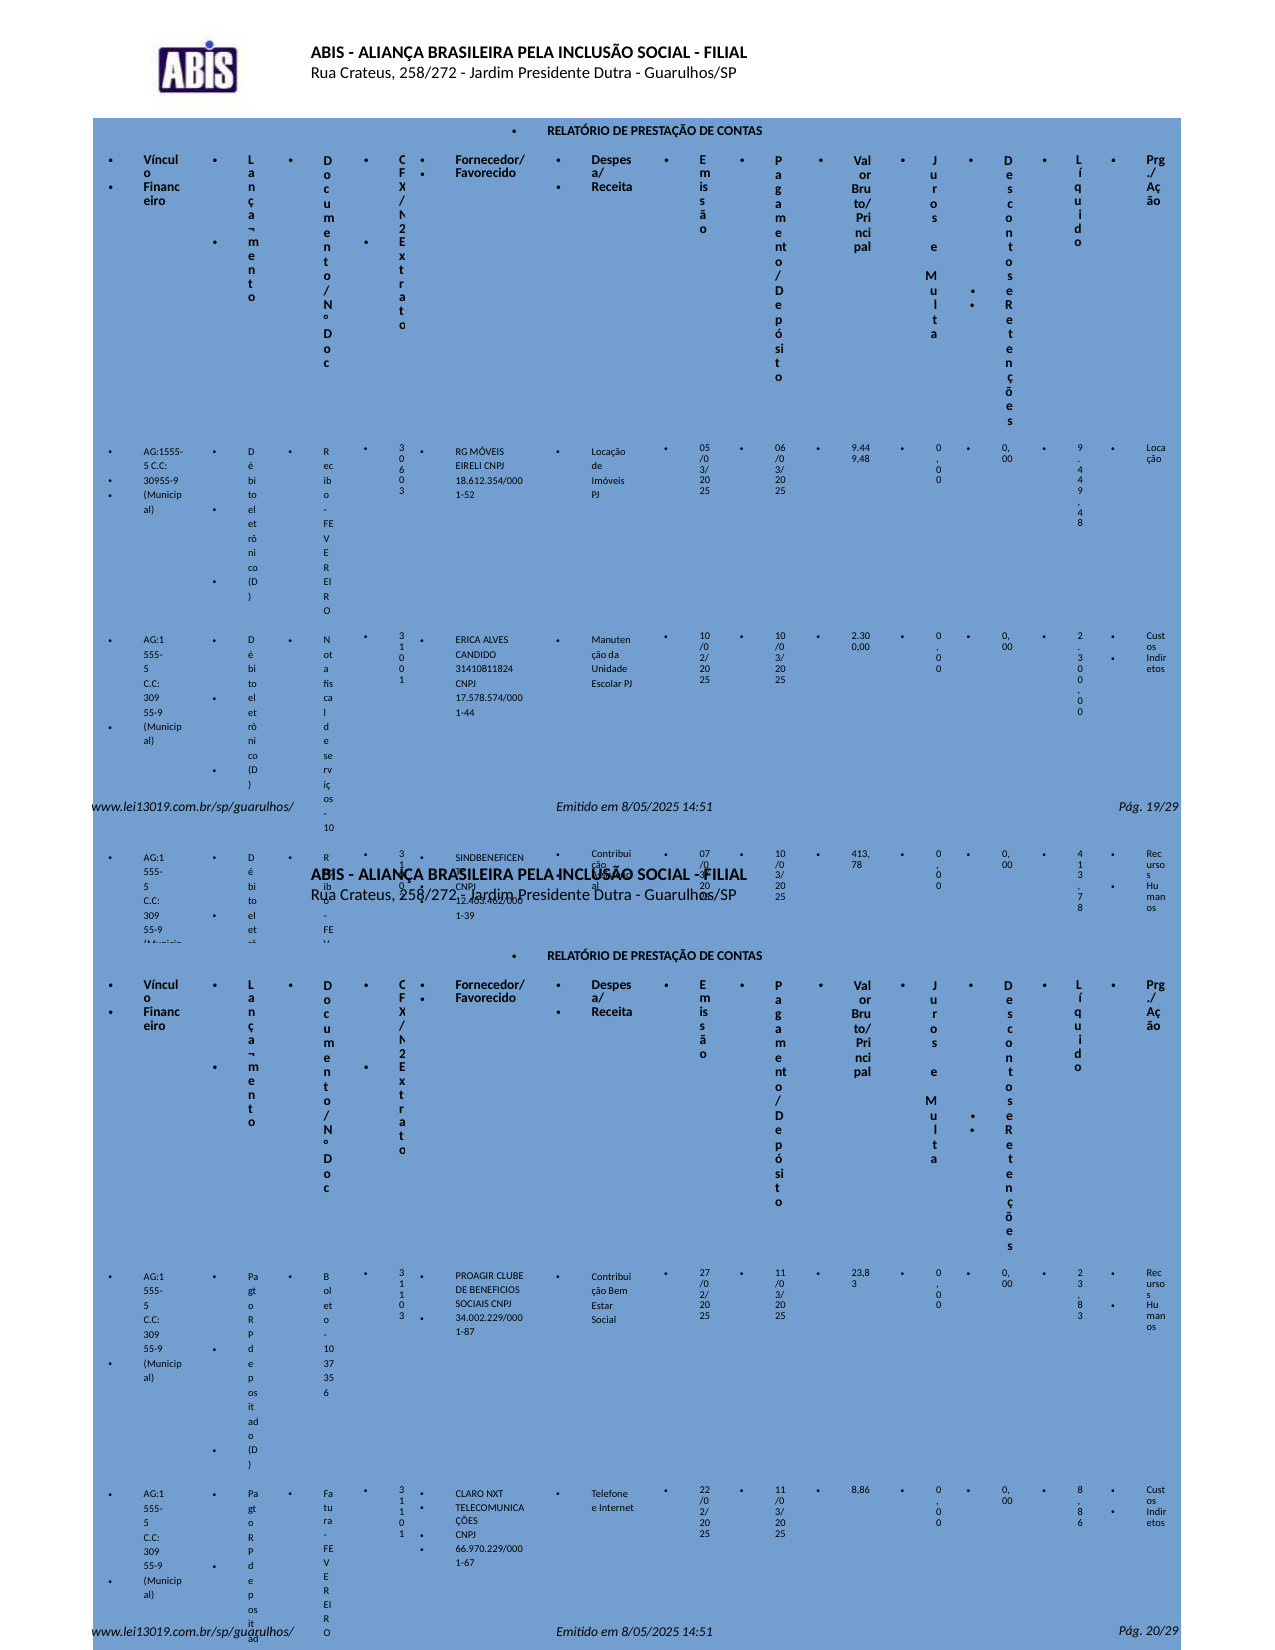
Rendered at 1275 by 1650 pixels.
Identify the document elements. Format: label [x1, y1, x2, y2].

text_box [91, 1622, 300, 1640]
table_cell [93, 147, 1181, 943]
text_box [556, 797, 721, 814]
table_header [93, 943, 1181, 972]
text_box [1119, 797, 1184, 815]
table_cell [93, 972, 1181, 1650]
text_box [1119, 1622, 1184, 1640]
text_box [556, 1622, 721, 1639]
text_box [311, 863, 781, 904]
text_box [91, 797, 300, 815]
text_box [311, 41, 781, 80]
table_header [93, 118, 1181, 147]
picture [151, 26, 248, 111]
